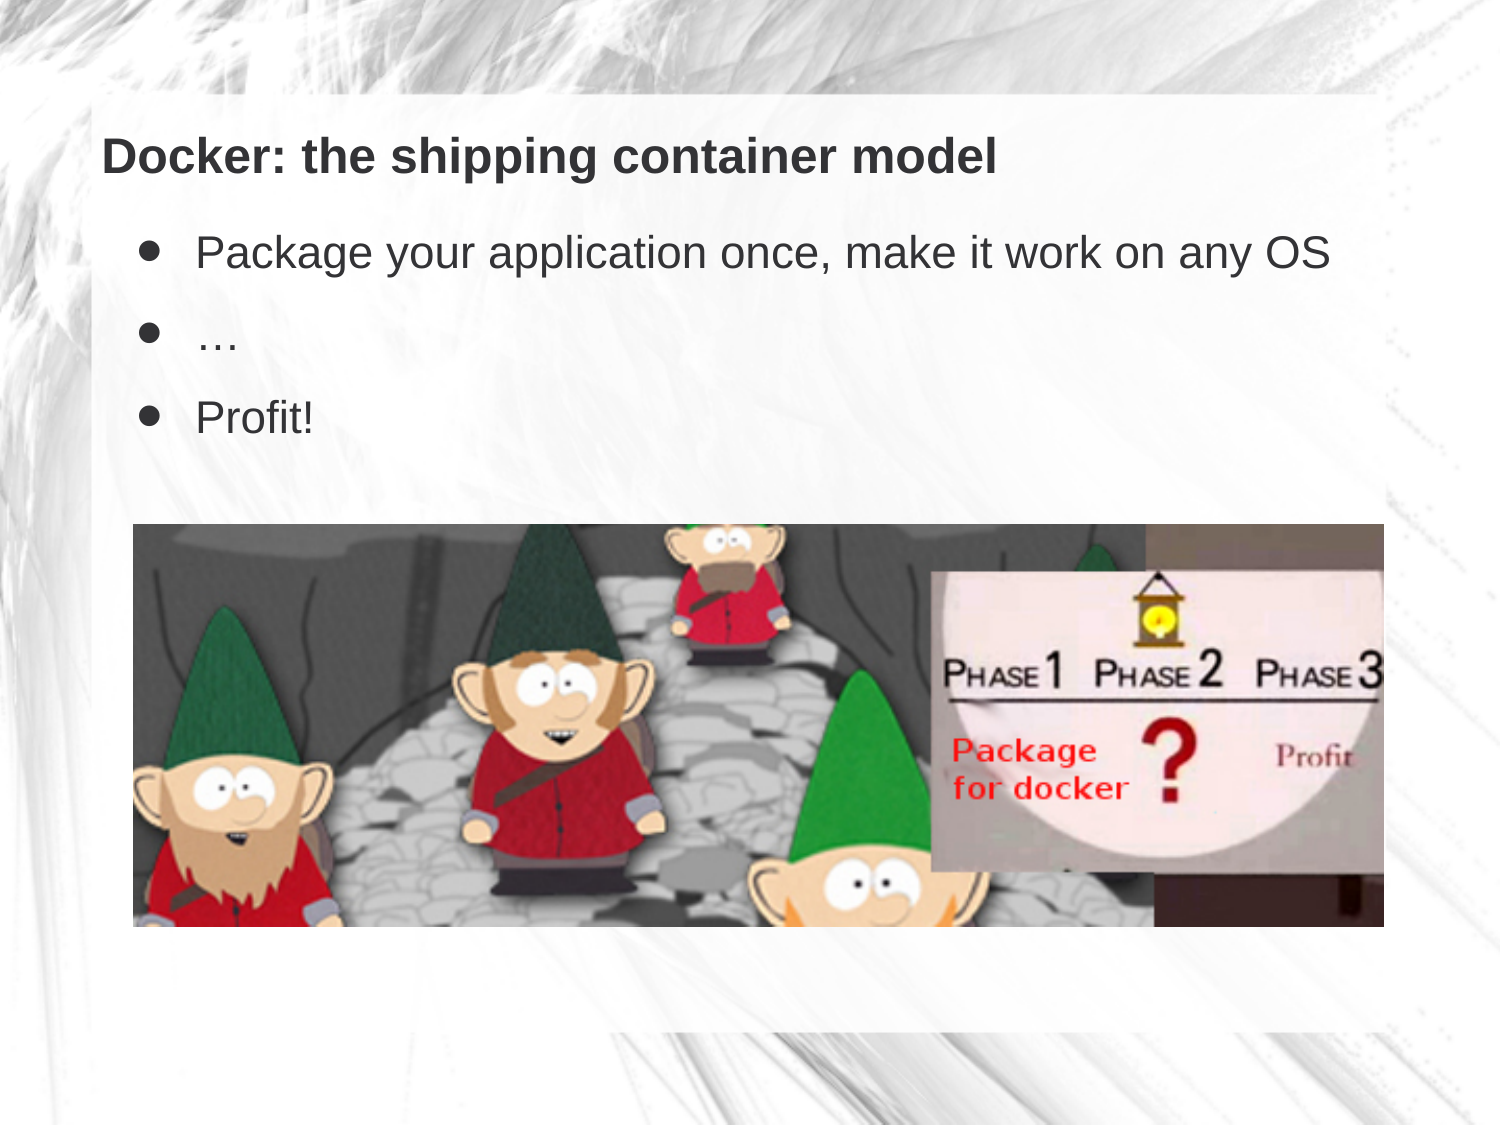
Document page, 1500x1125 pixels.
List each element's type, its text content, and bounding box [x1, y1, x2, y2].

picture [133, 524, 1384, 928]
list Package your application once, make it work on any OS … Profit! [105, 180, 1500, 1036]
title Docker: the shipping container model [61, 108, 1261, 196]
picture [0, 0, 1500, 1125]
